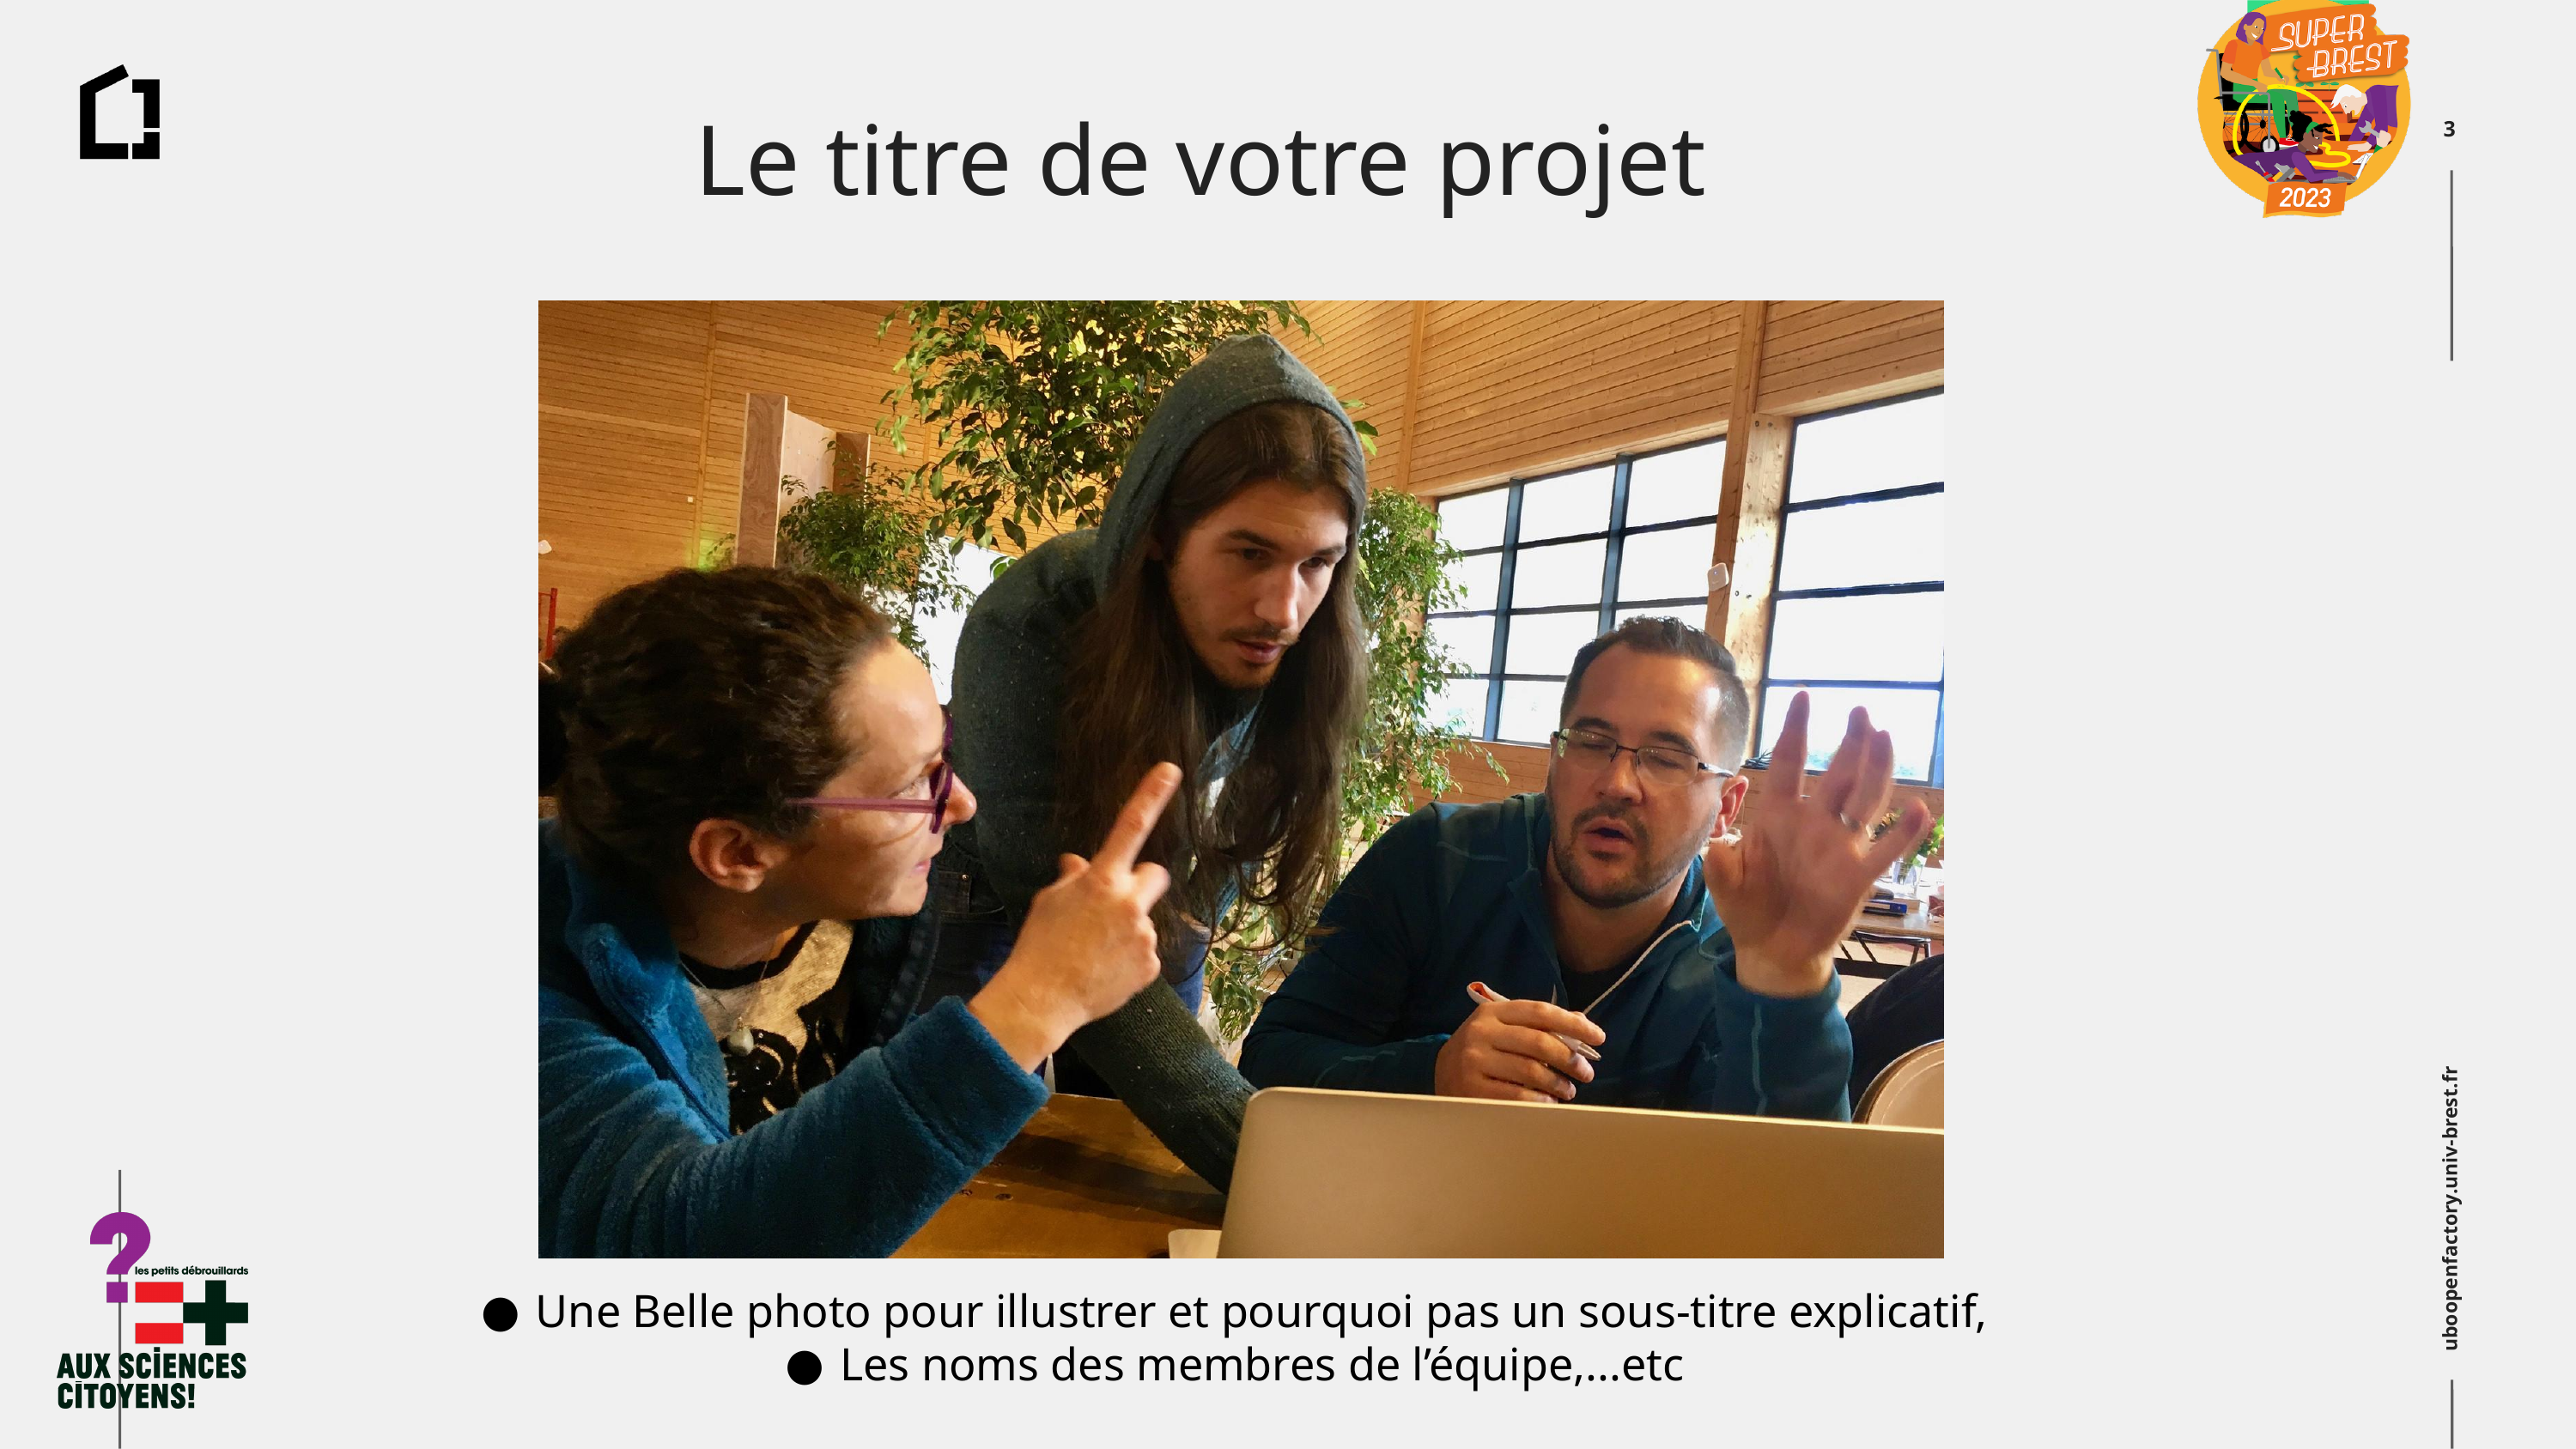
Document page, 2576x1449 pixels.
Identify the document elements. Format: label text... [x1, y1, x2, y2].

picture [57, 1212, 248, 1409]
slide_number <number> [2430, 93, 2456, 145]
picture [538, 300, 1944, 1258]
list Une Belle photo pour illustrer et pourquoi pas un sous-titre explicatif, Les noms des membres de l’équipe,...etc [273, 1282, 2187, 1441]
picture [0, 0, 239, 239]
picture [2175, 0, 2430, 239]
title Le titre de votre projet [273, 94, 2129, 311]
